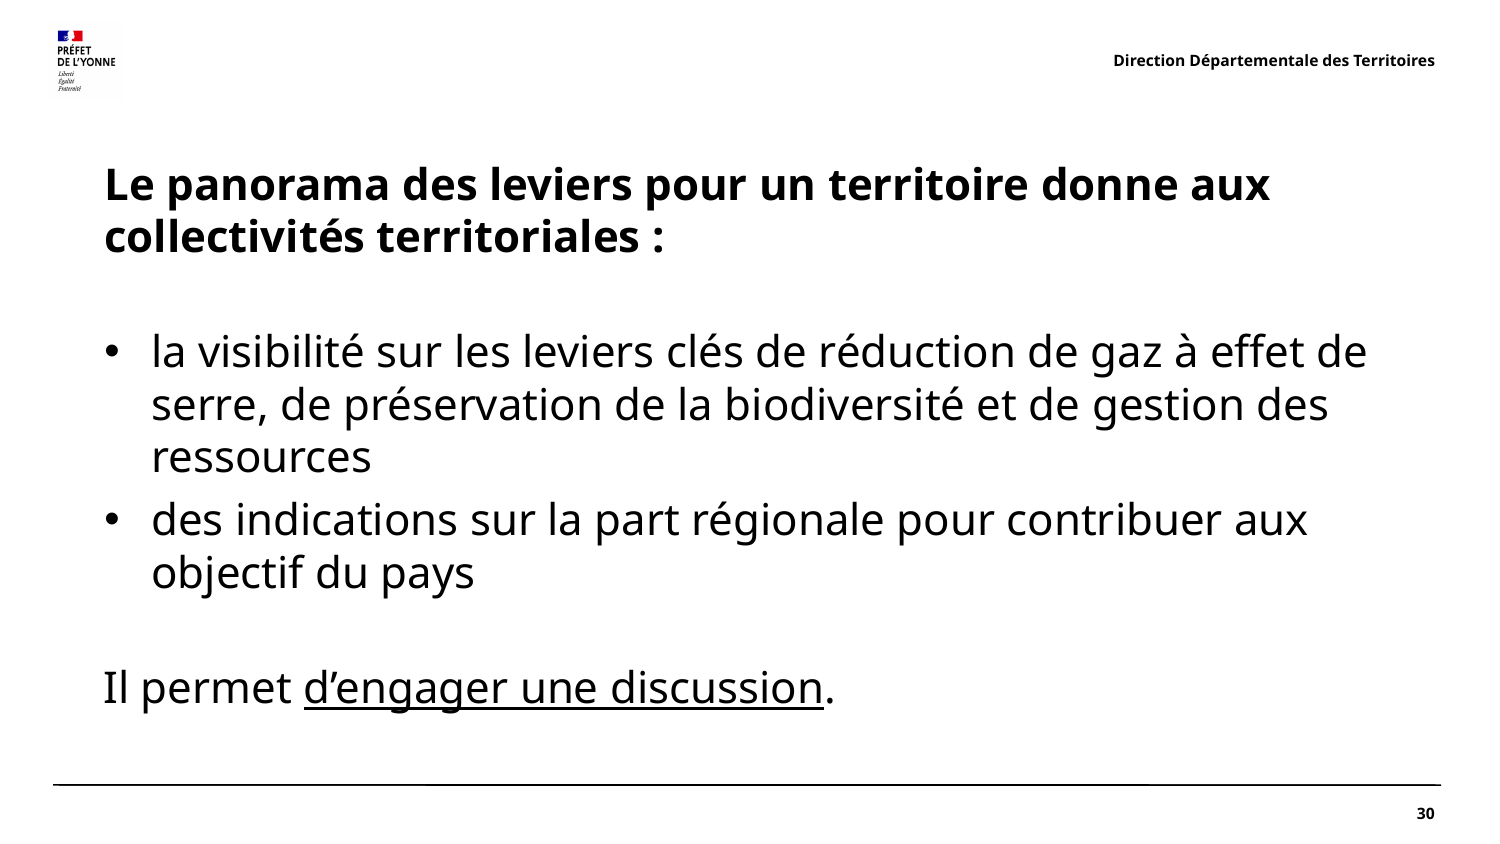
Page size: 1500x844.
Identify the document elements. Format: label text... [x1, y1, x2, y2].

text_box Le panorama des leviers pour un territoire donne aux collectivités territoriales : la visibilité sur les leviers clés de réduction de gaz à effet de serre, de préservation de la biodiversité et de gestion des ressources des indications sur la part régionale pour contribuer aux objectif du pays Il permet d’engager une discussion. [74, 148, 1396, 718]
picture [49, 20, 124, 101]
